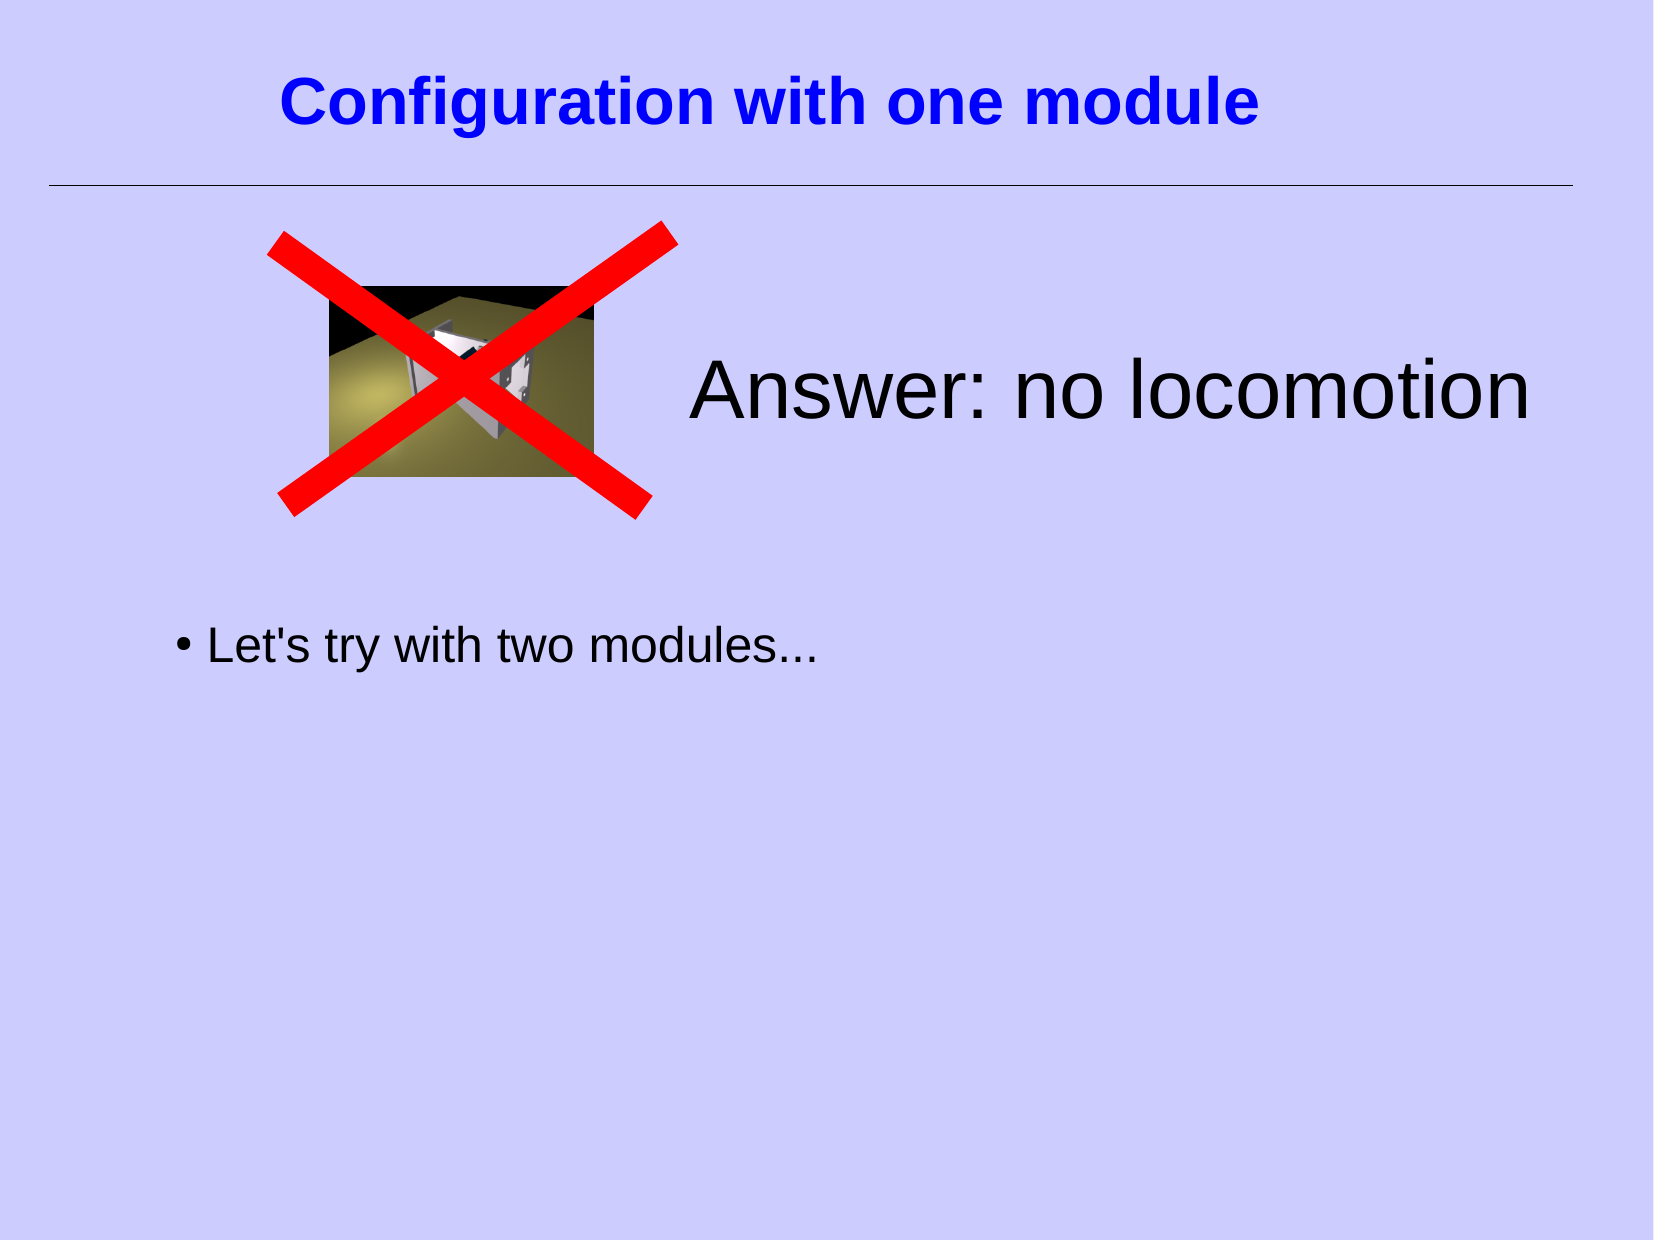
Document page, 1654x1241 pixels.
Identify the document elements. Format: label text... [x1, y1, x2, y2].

picture [363, 286, 567, 359]
picture [329, 301, 437, 455]
title Configuration with one module [132, 0, 1408, 191]
picture [351, 398, 575, 478]
text_box Answer: no locomotion [689, 343, 1533, 437]
text_box Let's try with two modules... [174, 617, 926, 682]
picture [491, 306, 594, 452]
